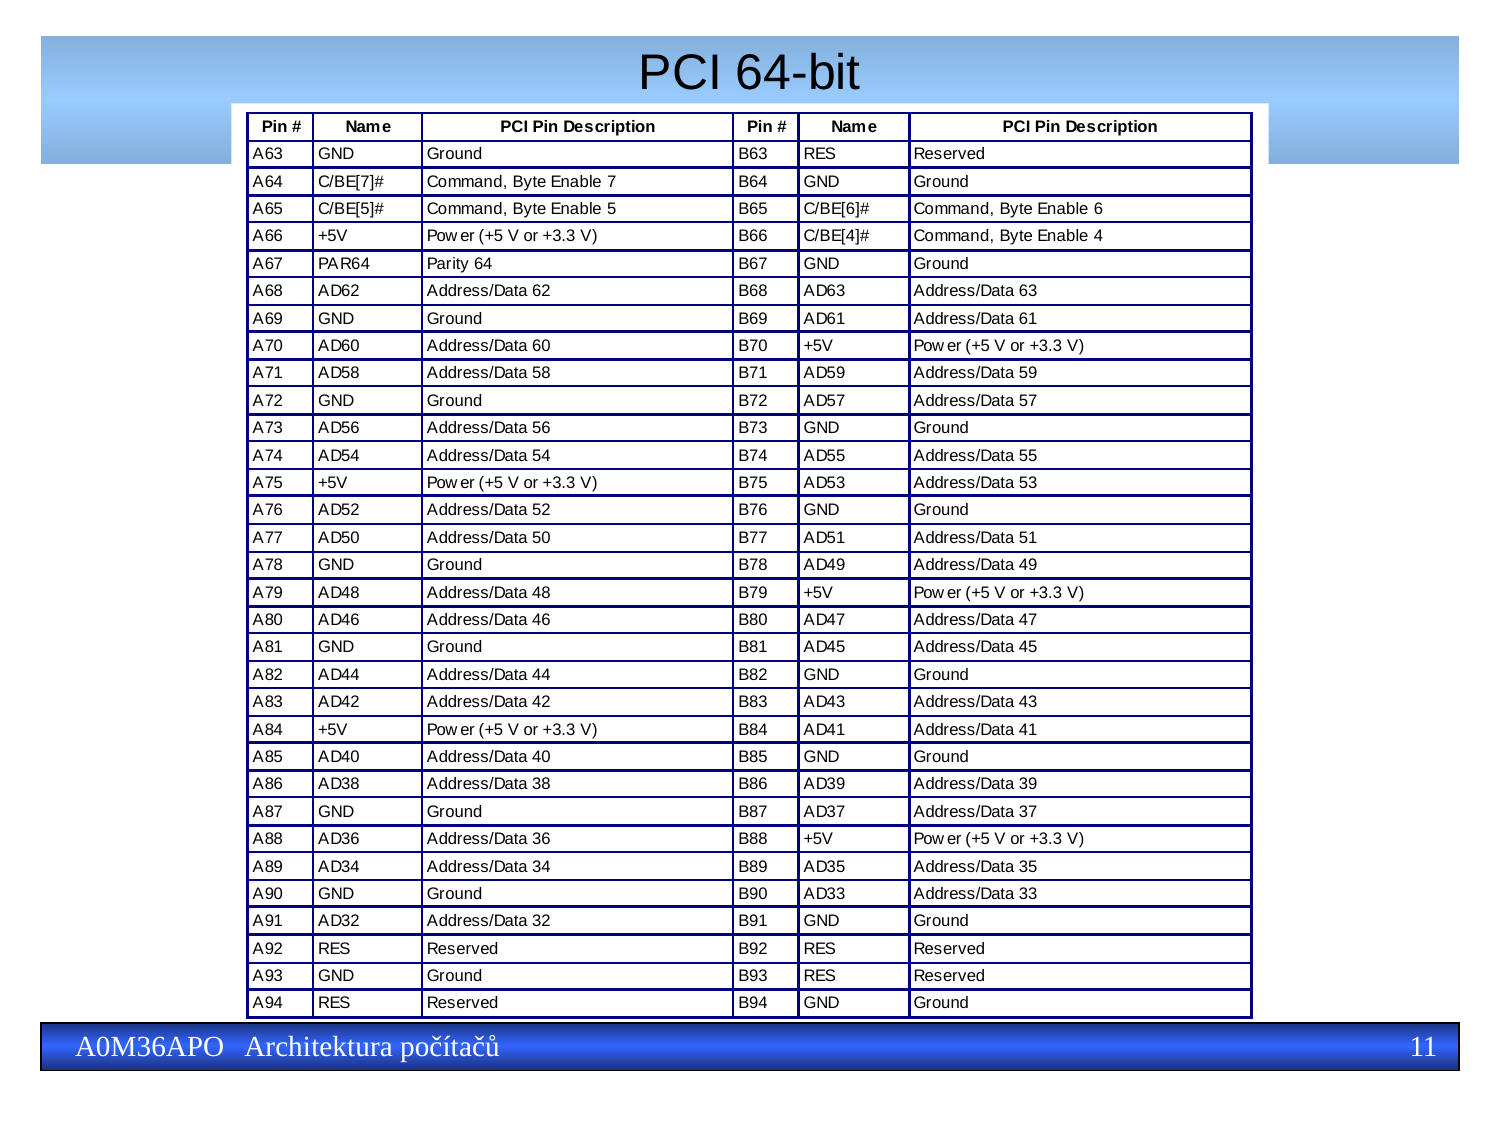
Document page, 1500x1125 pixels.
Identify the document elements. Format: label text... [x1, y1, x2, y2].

title PCI 64-bit [41, 36, 1459, 111]
text_box [231, 103, 1269, 111]
chart [21, 111, 1479, 1113]
